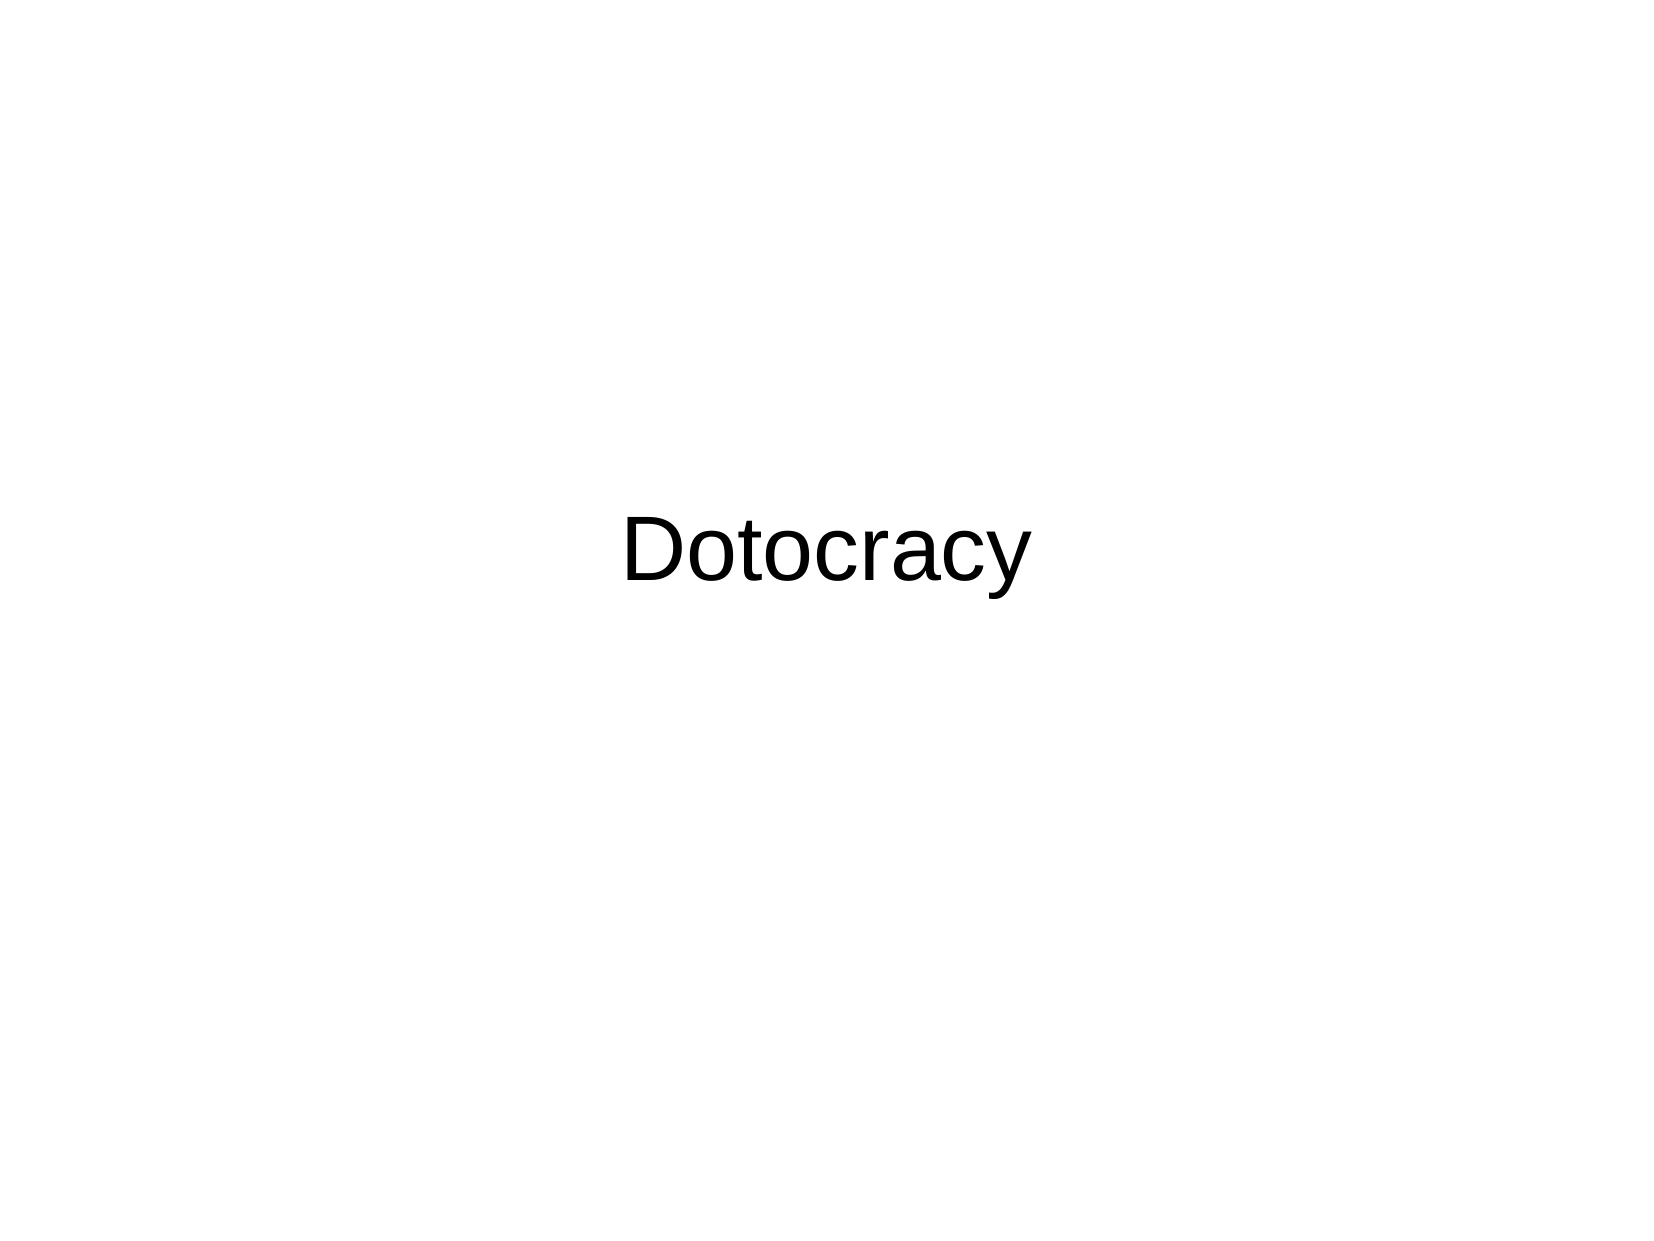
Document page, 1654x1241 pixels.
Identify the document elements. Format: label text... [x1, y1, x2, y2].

title Dotocracy [82, 445, 1571, 653]
